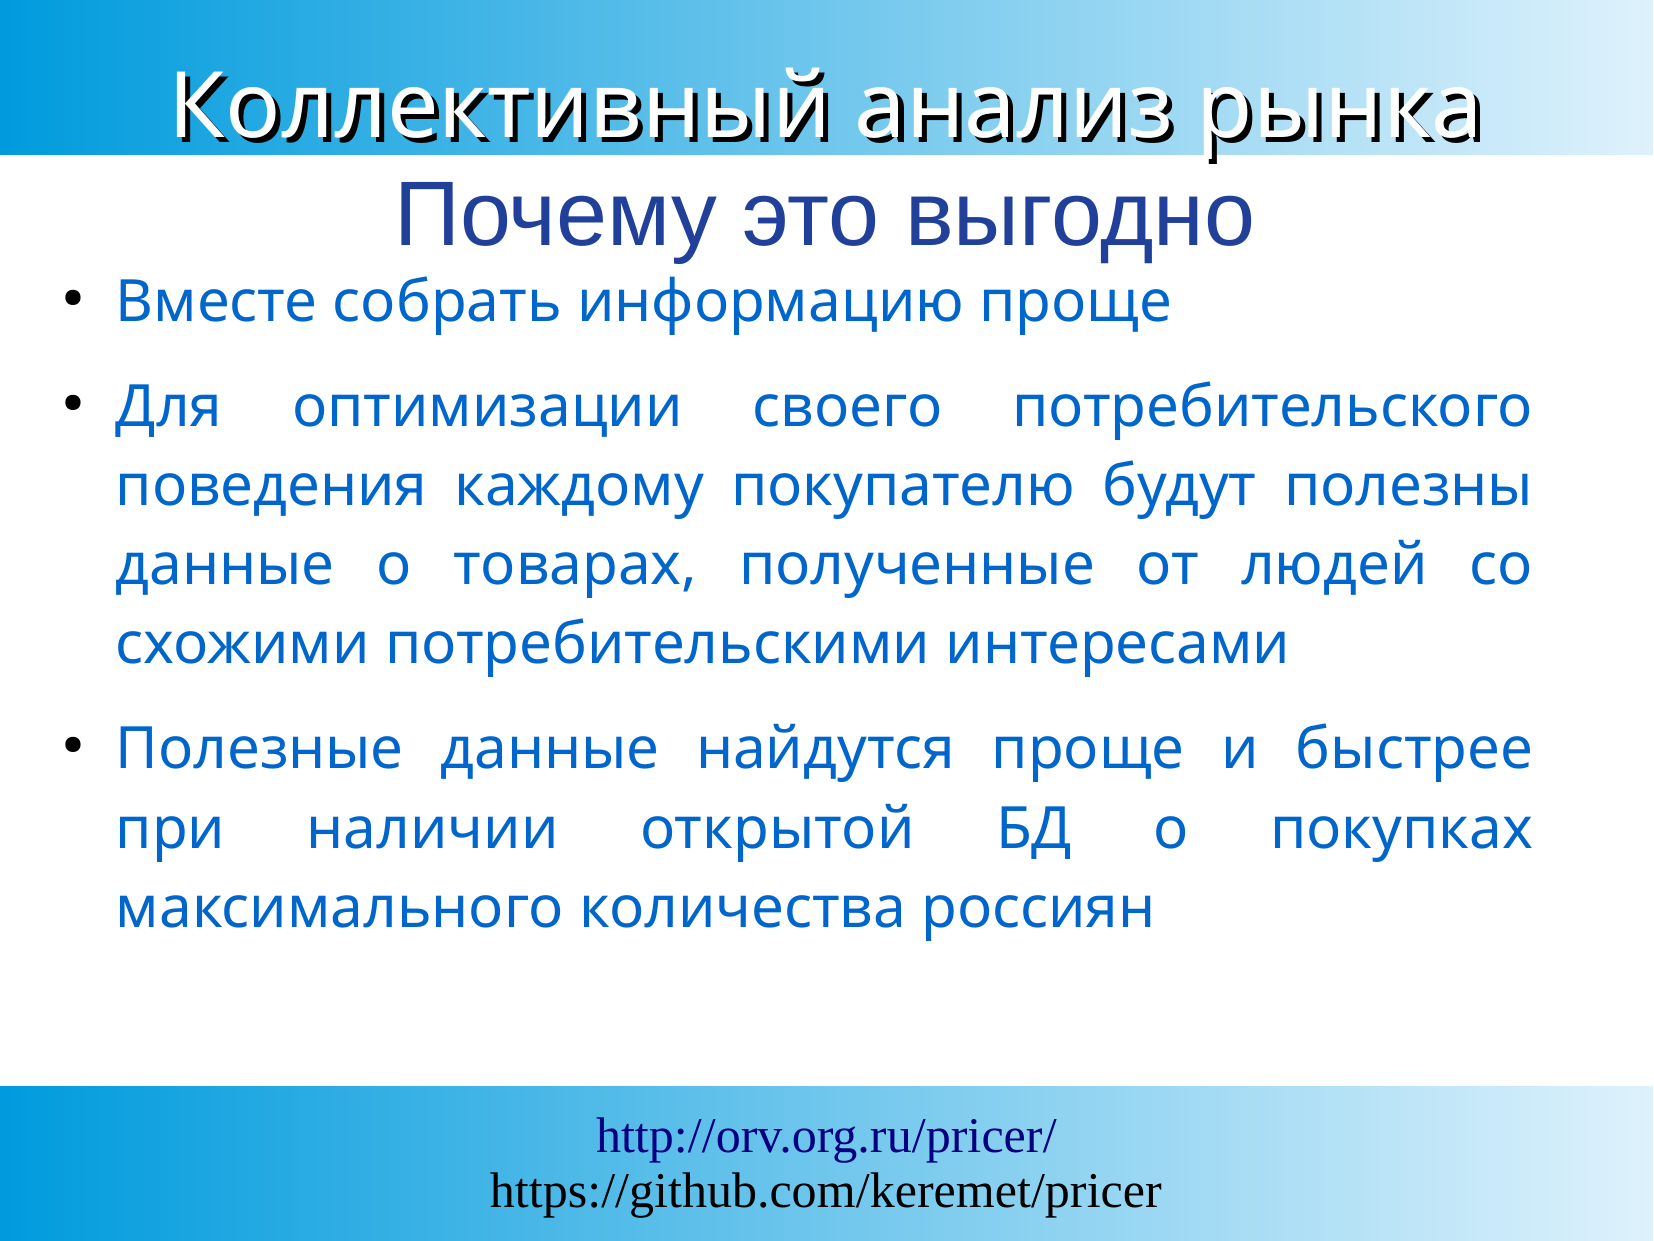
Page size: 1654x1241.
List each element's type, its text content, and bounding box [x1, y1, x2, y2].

text_box Почему это выгодно? [379, 155, 1366, 376]
list Вместе собрать информацию проще Для оптимизации своего потребительского поведения каждому покупателю будут полезны данные о товарах, полученные от людей со схожими потребительскими интересами Полезные данные найдутся проще и быстрее при наличии открытой БД о покупках максимального количества россиян [45, 154, 1534, 799]
title Коллективный анализ рынка [82, 48, 1571, 156]
